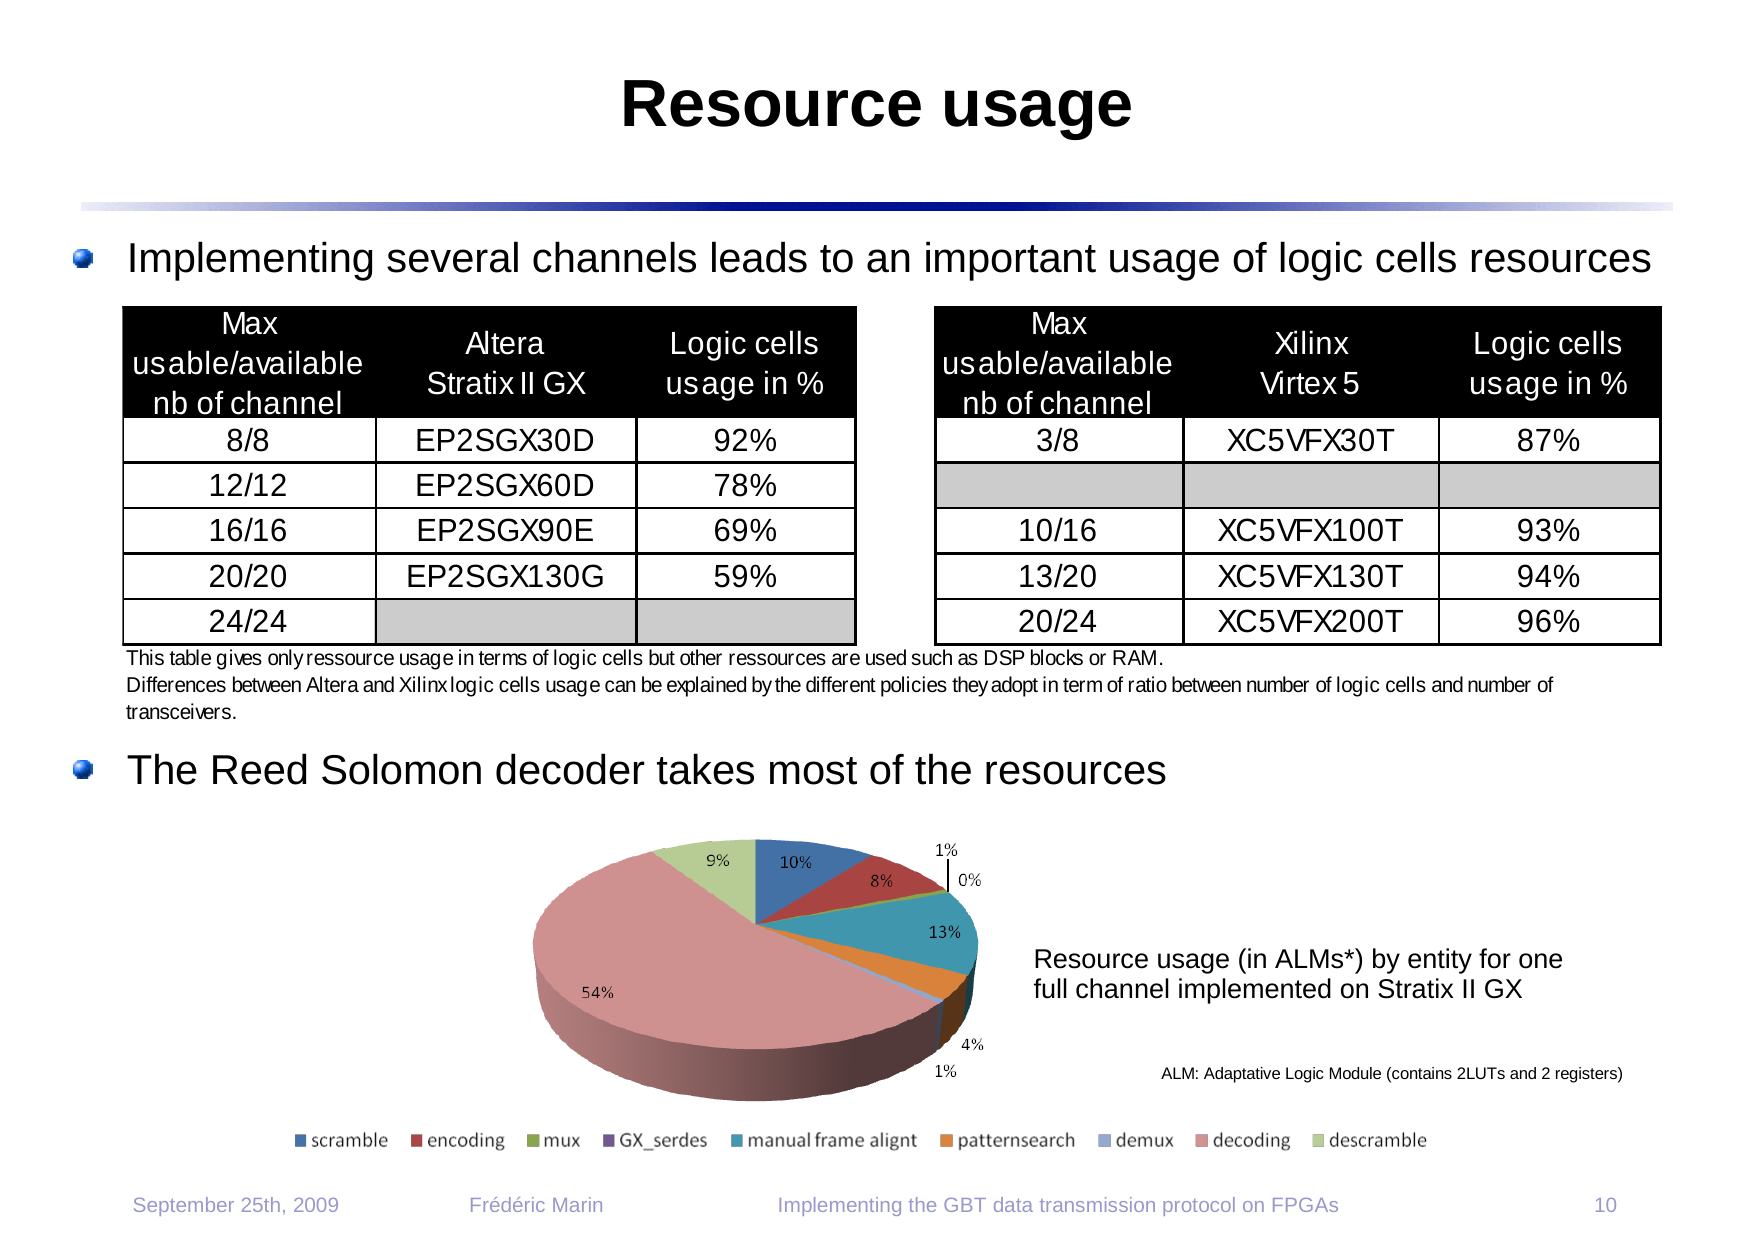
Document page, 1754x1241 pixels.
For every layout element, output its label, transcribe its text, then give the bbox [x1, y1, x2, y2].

list Implementing several channels leads to an important usage of logic cells resources The Reed Solomon decoder takes most of the resources [56, 235, 1695, 844]
picture [206, 807, 1508, 1195]
picture [81, 202, 1673, 211]
chart [122, 306, 1663, 732]
title Resource usage [80, 24, 1674, 182]
text_box Resource usage (in ALMs*) by entity for one full channel implemented on Stratix II GX ALM: Adaptative Logic Module (contains 2LUTs and 2 registers) [1033, 944, 1625, 1084]
